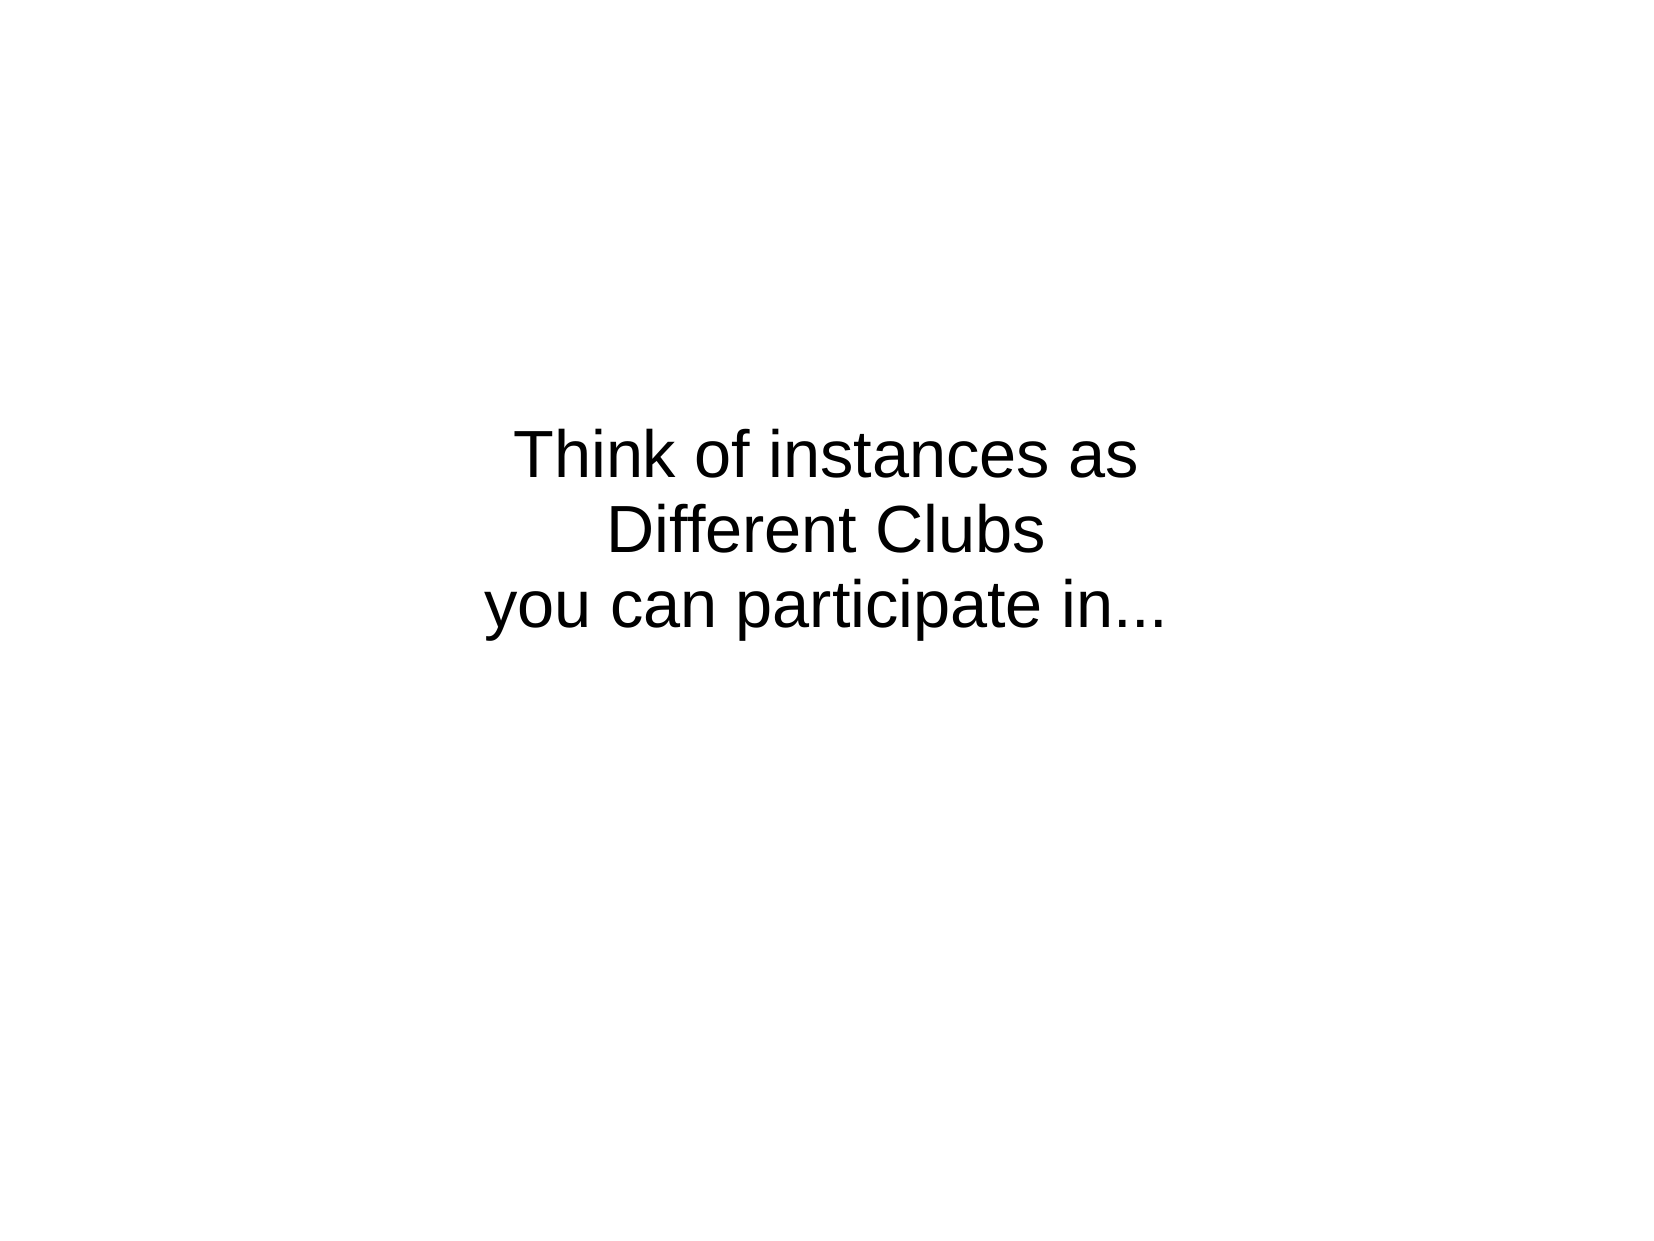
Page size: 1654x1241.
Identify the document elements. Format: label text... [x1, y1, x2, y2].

subtitle Think of instances as Different Clubs you can participate in... [82, 49, 1571, 1010]
